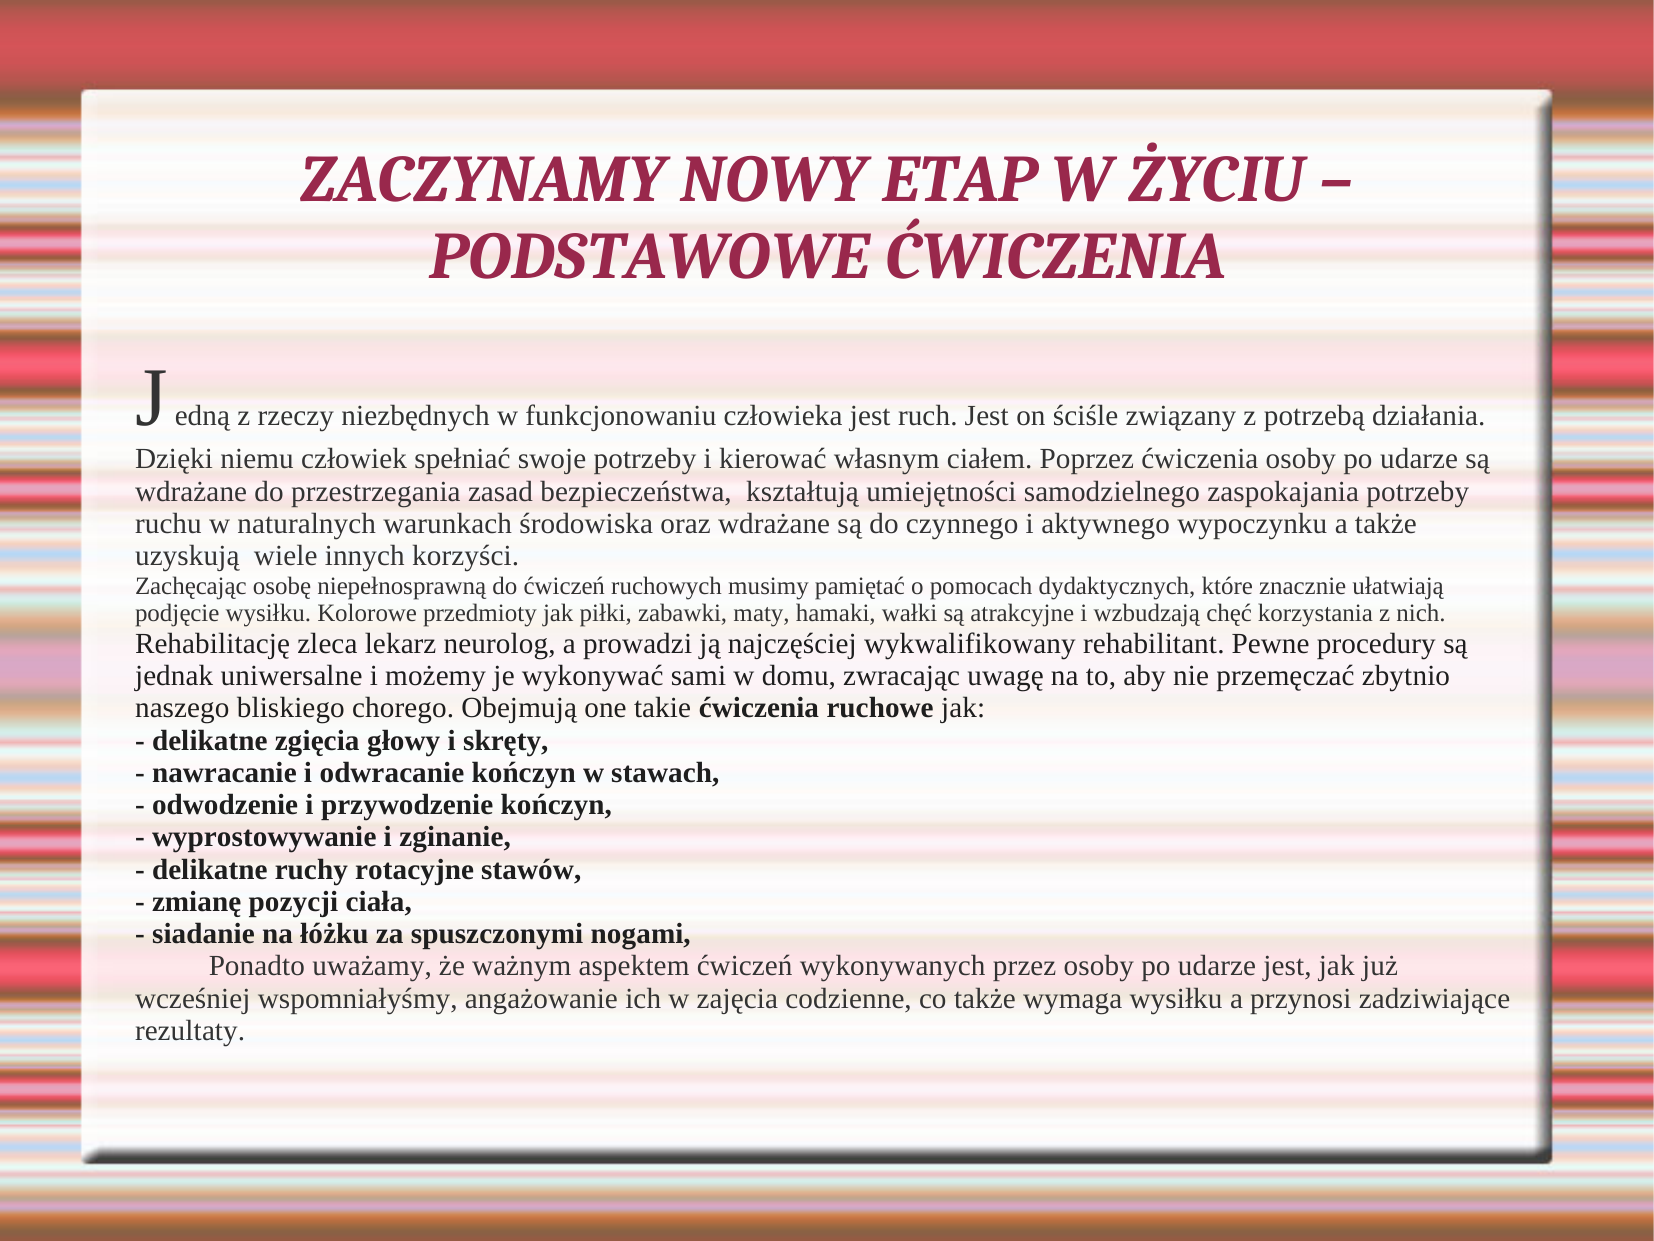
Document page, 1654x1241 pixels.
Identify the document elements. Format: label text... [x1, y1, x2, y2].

picture [0, 0, 1654, 1241]
list J edną z rzeczy niezbędnych w funkcjonowaniu człowieka jest ruch. Jest on ściśle związany z potrzebą działania. Dzięki niemu człowiek spełniać swoje potrzeby i kierować własnym ciałem. Poprzez ćwiczenia osoby po udarze są wdrażane do przestrzegania zasad bezpieczeństwa, kształtują umiejętności samodzielnego zaspokajania potrzeby ruchu w naturalnych warunkach środowiska oraz wdrażane są do czynnego i aktywnego wypoczynku a także uzyskują wiele innych korzyści. Zachęcając osobę niepełnosprawną do ćwiczeń ruchowych musimy pamiętać o pomocach dydaktycznych, które znacznie ułatwiają podjęcie wysiłku. Kolorowe przedmioty jak piłki, zabawki, maty, hamaki, wałki są atrakcyjne i wzbudzają chęć korzystania z nich. Rehabilitację zleca lekarz neurolog, a prowadzi ją najczęściej wykwalifikowany rehabilitant. Pewne procedury są jednak uniwersalne i możemy je wykonywać sami w domu, zwracając uwagę na to, aby nie przemęczać zbytnio naszego bliskiego chorego. Obejmują one takie ćwiczenia ruchowe jak: - delikatne zgięcia głowy i skręty, - nawracanie i odwracanie kończyn w stawach, - odwodzenie i przywodzenie kończyn, - wyprostowywanie i zginanie, - delikatne ruchy rotacyjne stawów, - zmianę pozycji ciała, - siadanie na łóżku za spuszczonymi nogami, Ponadto uważamy, że ważnym aspektem ćwiczeń wykonywanych przez osoby po udarze jest, jak już wcześniej wspomniałyśmy, angażowanie ich w zajęcia codzienne, co także wymaga wysiłku a przynosi zadziwiające rezultaty. [134, 350, 1516, 1133]
title ZACZYNAMY NOWY ETAP W ŻYCIU – PODSTAWOWE ĆWICZENIA [121, 114, 1534, 322]
